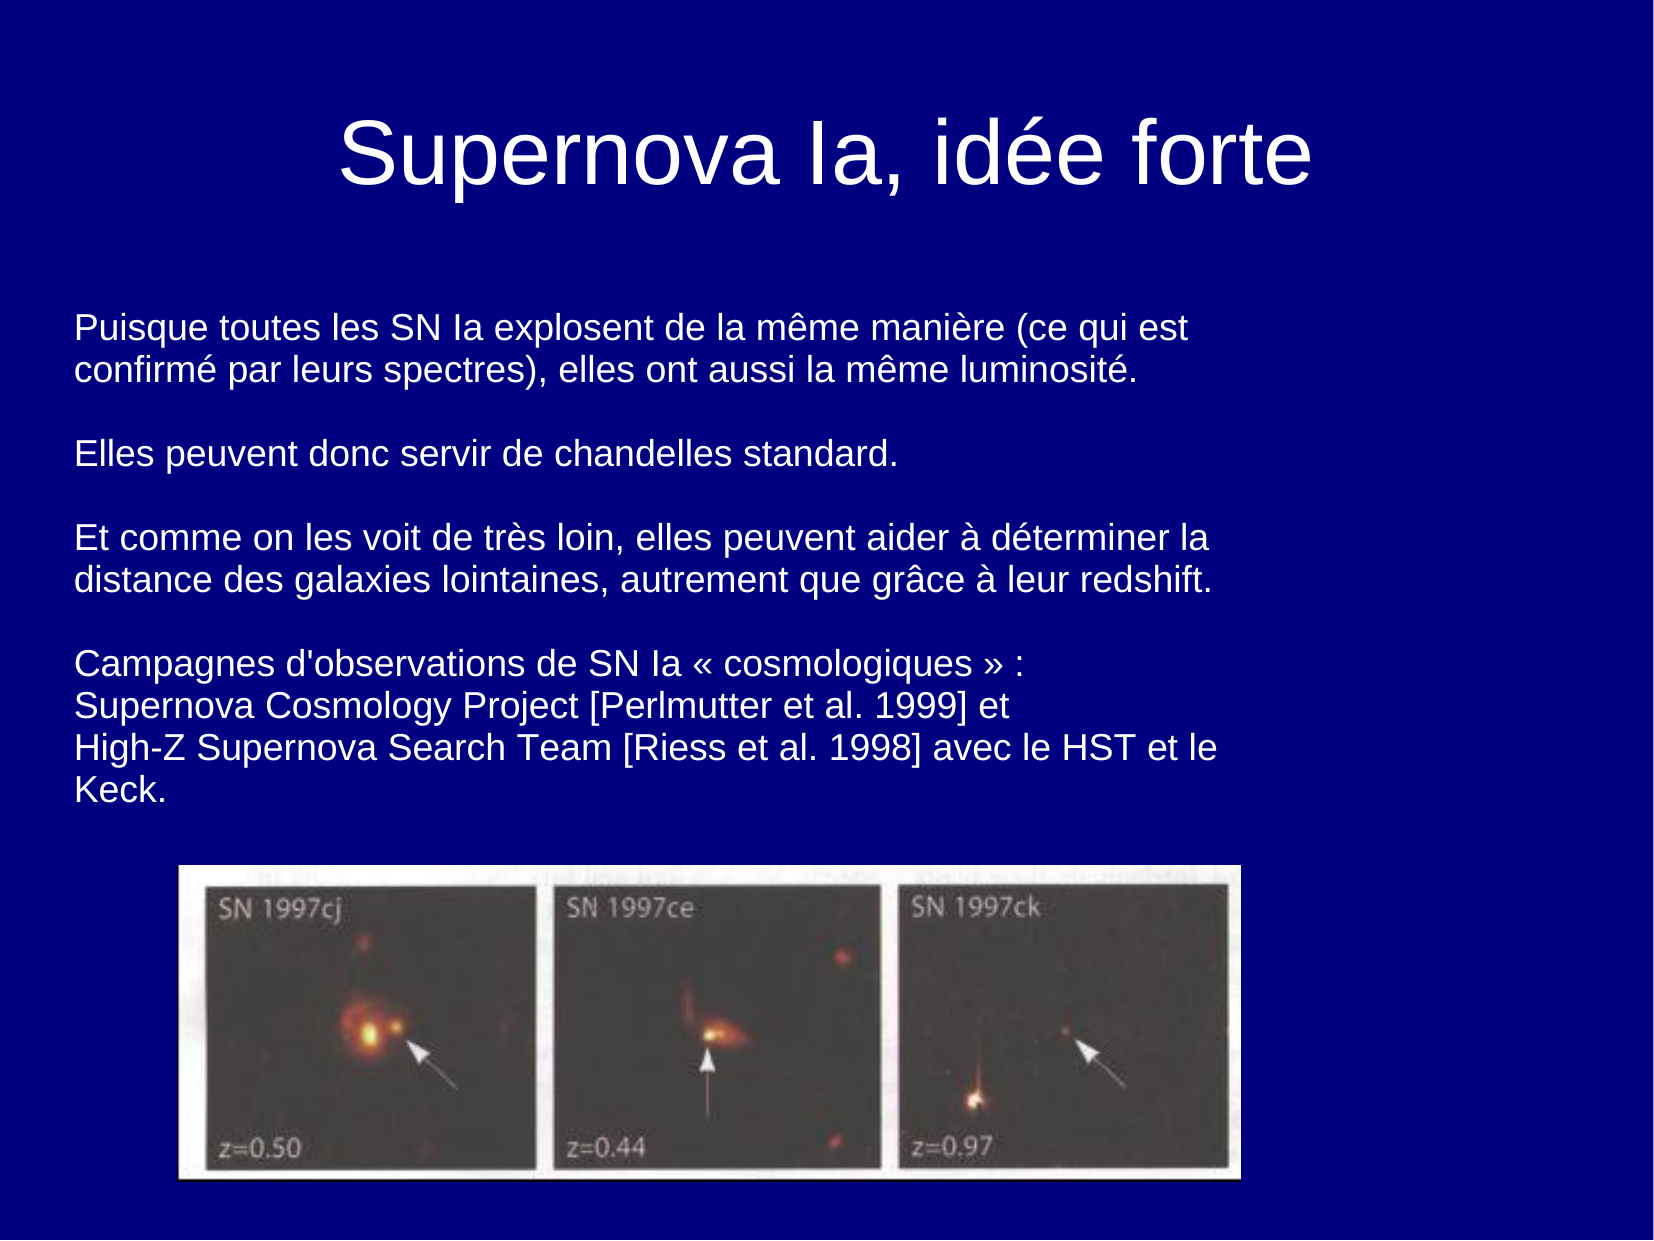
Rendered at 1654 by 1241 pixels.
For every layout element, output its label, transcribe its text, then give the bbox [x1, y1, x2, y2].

picture [177, 865, 1241, 1182]
title Supernova Ia, idée forte [82, 49, 1571, 257]
text_box Puisque toutes les SN Ia explosent de la même manière (ce qui est confirmé par leurs spectres), elles ont aussi la même luminosité. Elles peuvent donc servir de chandelles standard. Et comme on les voit de très loin, elles peuvent aider à déterminer la distance des galaxies lointaines, autrement que grâce à leur redshift. Campagnes d'observations de SN Ia « cosmologiques » : Supernova Cosmology Project [Perlmutter et al. 1999] et High-Z Supernova Search Team [Riess et al. 1998] avec le HST et le Keck. [59, 215, 1300, 1240]
